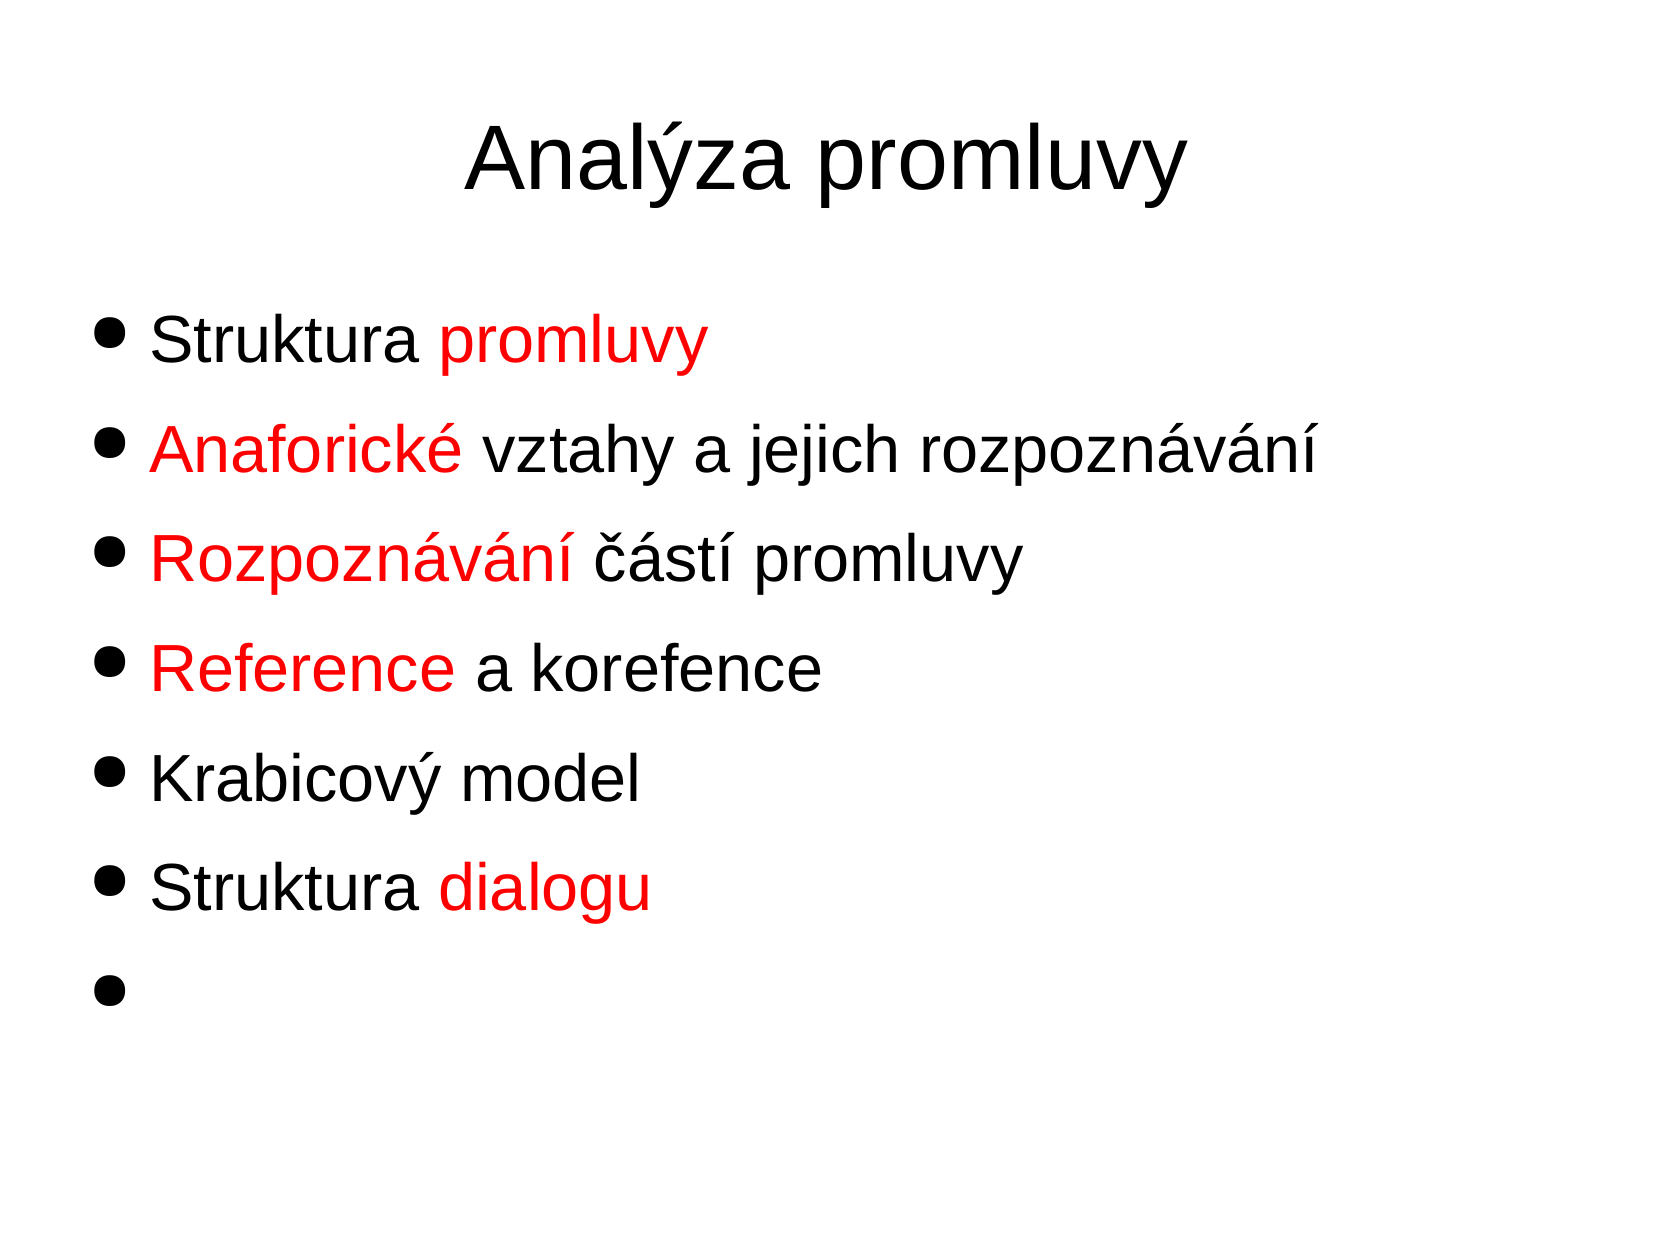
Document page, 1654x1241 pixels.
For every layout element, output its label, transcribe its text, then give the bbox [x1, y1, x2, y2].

title Analýza promluvy [82, 49, 1571, 257]
list Struktura promluvy Anaforické vztahy a jejich rozpoznávání Rozpoznávání částí promluvy Reference a korefence Krabicový model Struktura dialogu [88, 296, 1577, 1039]
